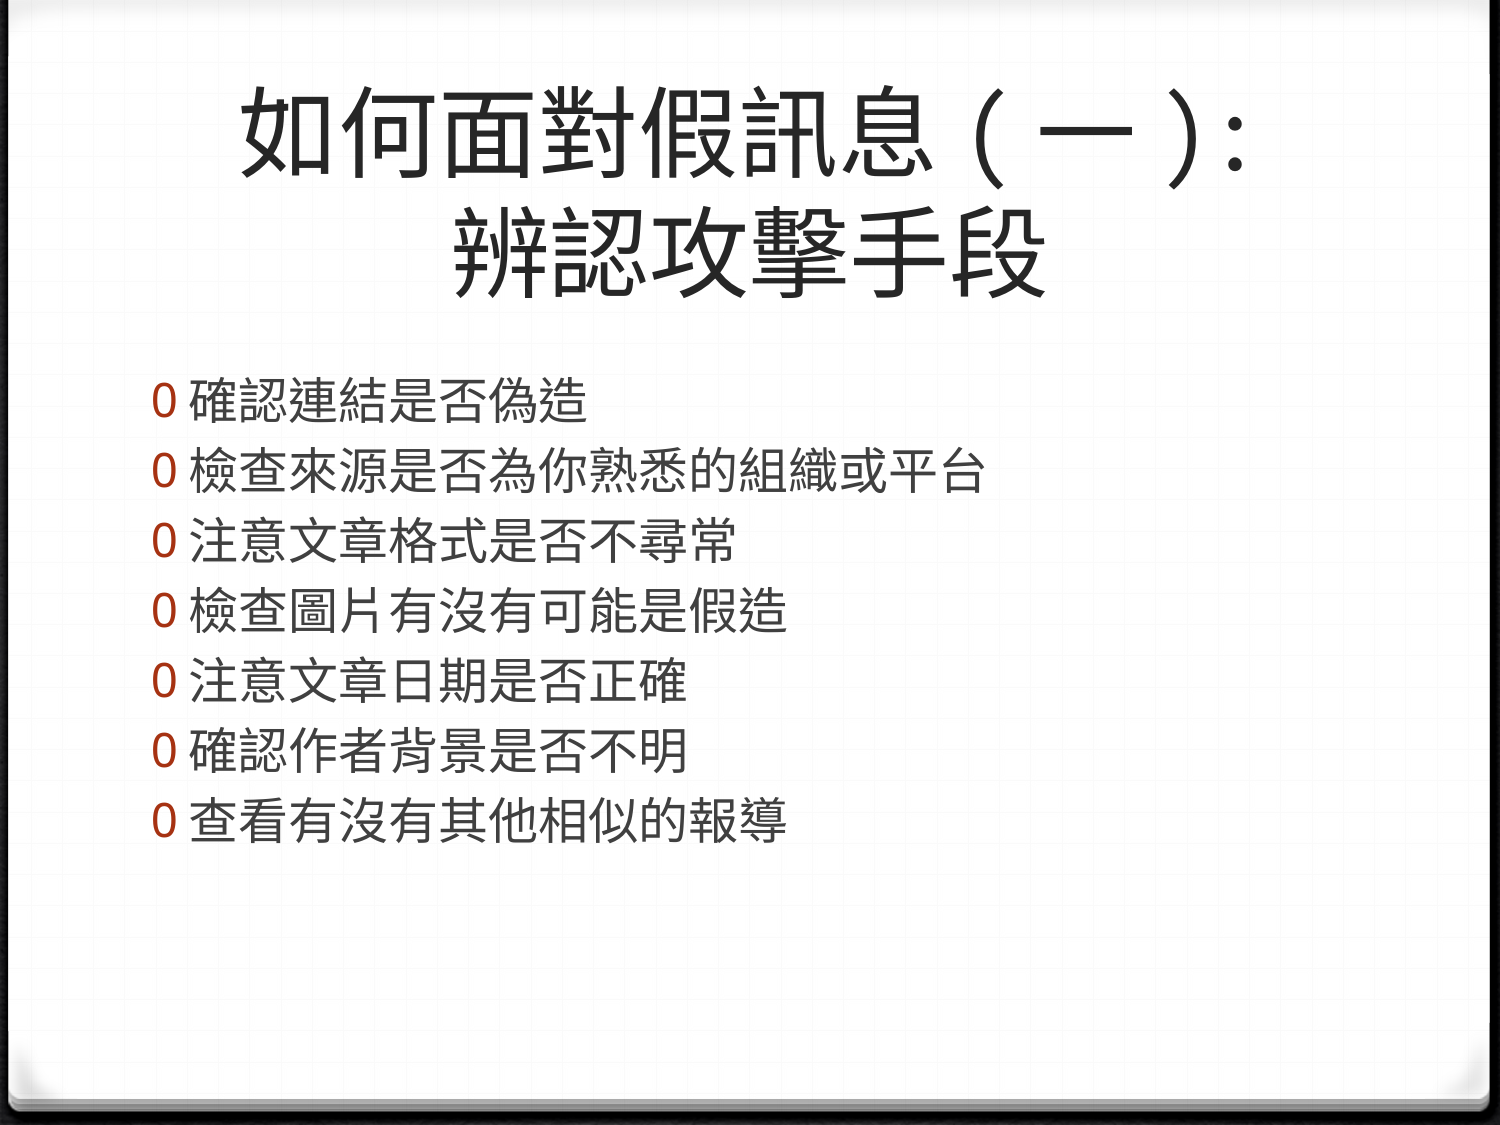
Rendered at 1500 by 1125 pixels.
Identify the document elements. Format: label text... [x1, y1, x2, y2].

title 如何面對假訊息(一): 辨認攻擊手段 [90, 71, 1410, 309]
list 確認連結是否偽造 檢查來源是否為你熟悉的組織或平台 注意文章格式是否不尋常 檢查圖片有沒有可能是假造 注意文章日期是否正確 確認作者背景是否不明 查看有沒有其他相似的報導 [135, 361, 1361, 897]
picture [0, 0, 1500, 1125]
